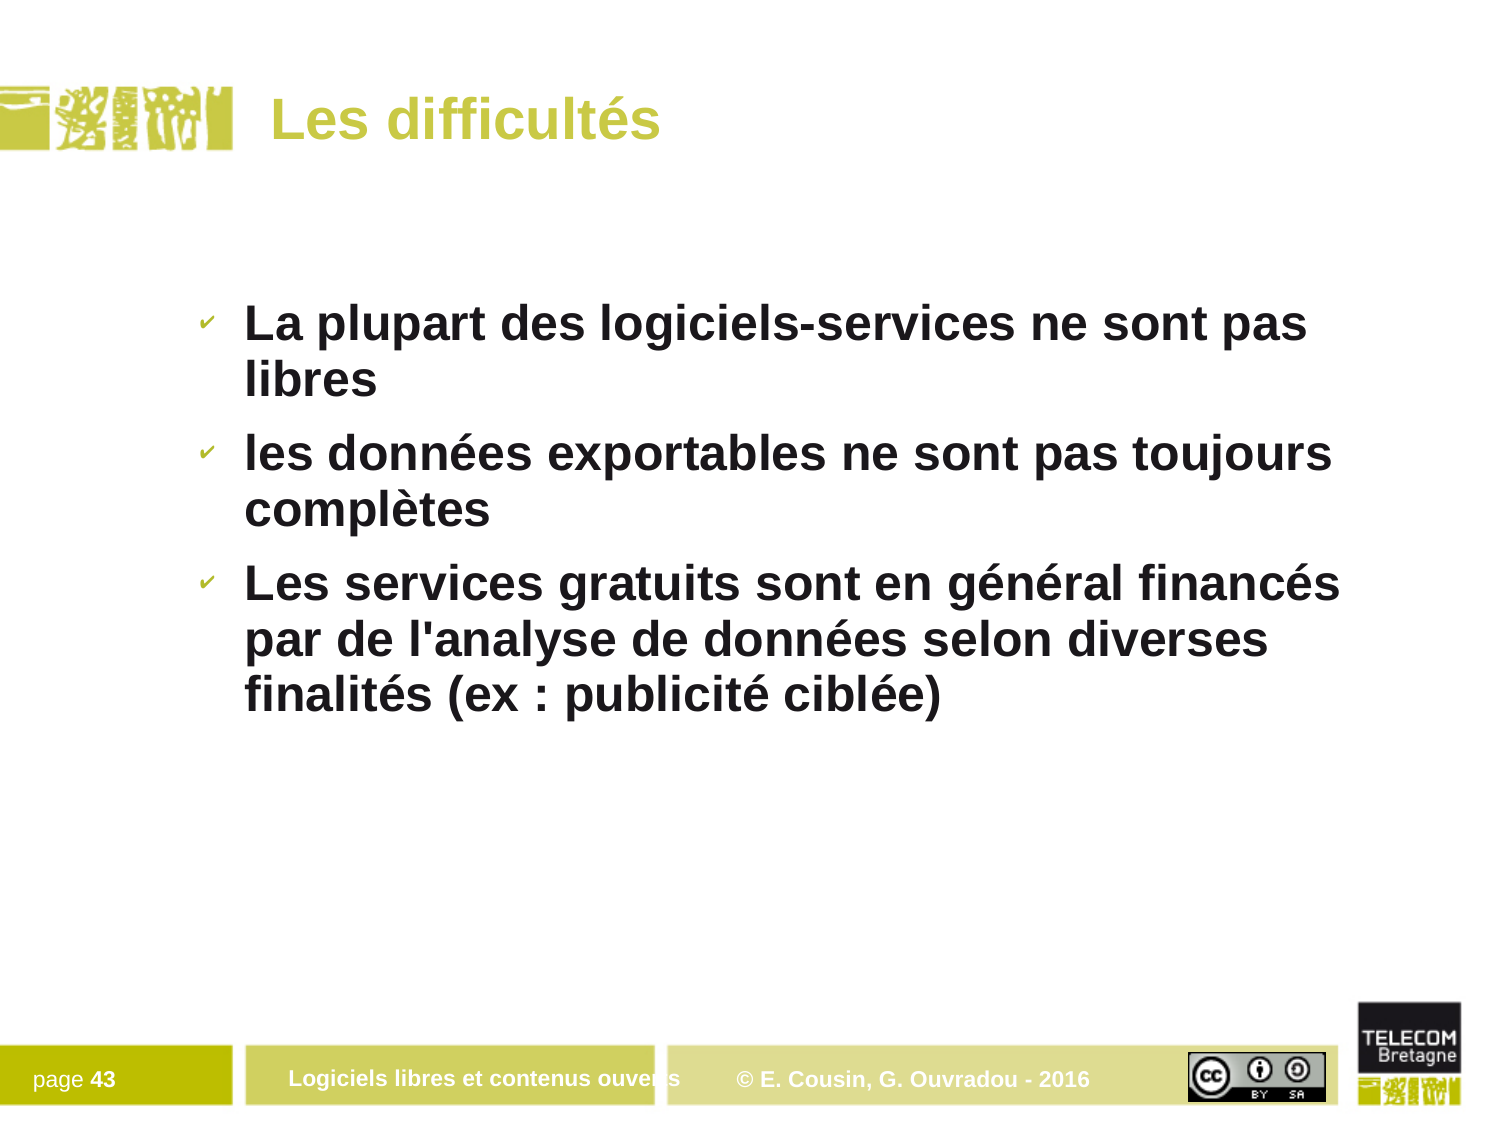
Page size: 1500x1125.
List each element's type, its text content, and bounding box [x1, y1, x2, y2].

list La plupart des logiciels-services ne sont pas libres les données exportables ne sont pas toujours complètes Les services gratuits sont en général financés par de l'analyse de données selon diverses finalités (ex : publicité ciblée) [200, 295, 1376, 946]
title Les difficultés [270, 48, 1459, 191]
picture [0, 0, 1500, 1125]
